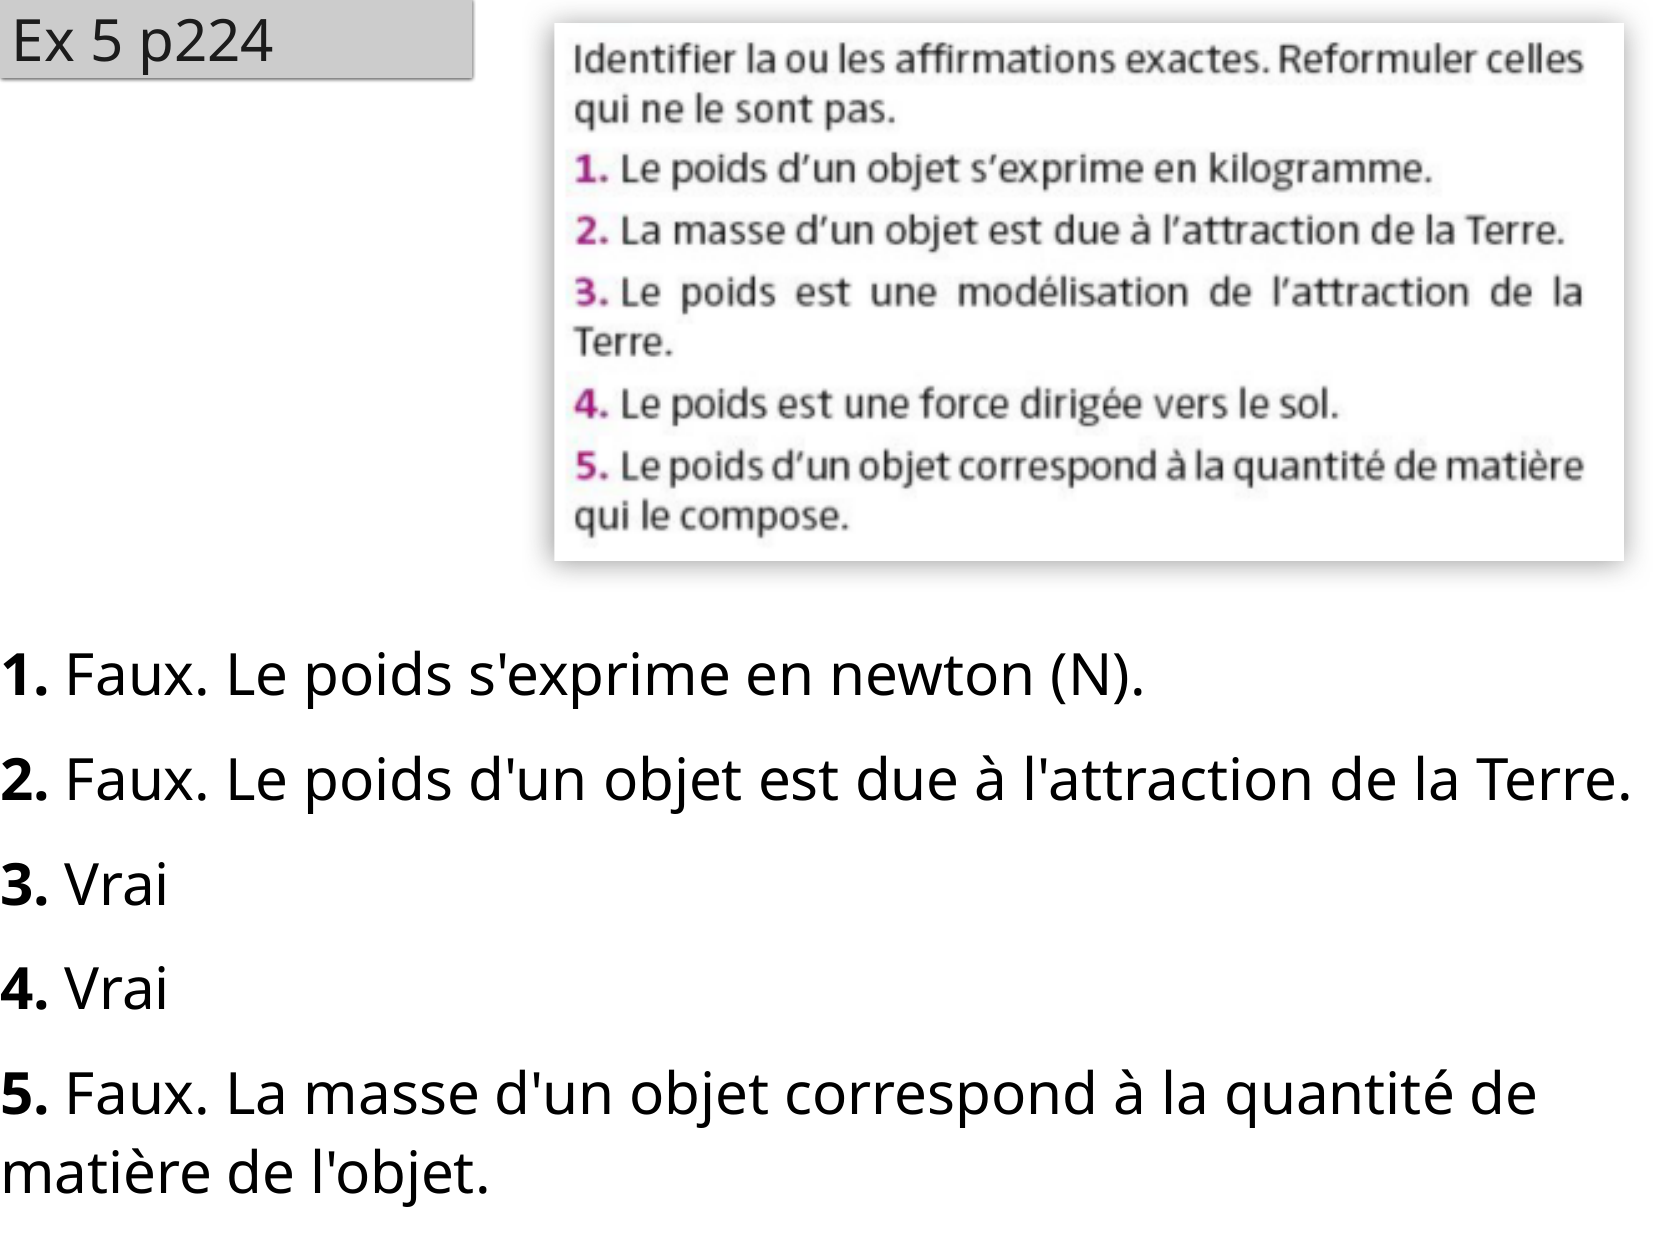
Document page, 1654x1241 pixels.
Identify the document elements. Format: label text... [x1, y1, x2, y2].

title Ex 5 p224 [0, 0, 473, 78]
picture [554, 23, 1624, 562]
list 1. Faux. Le poids s'exprime en newton (N). 2. Faux. Le poids d'un objet est due à l'attraction de la Terre. 3. Vrai 4. Vrai 5. Faux. La masse d'un objet correspond à la quantité de matière de l'objet. [0, 78, 1654, 1241]
